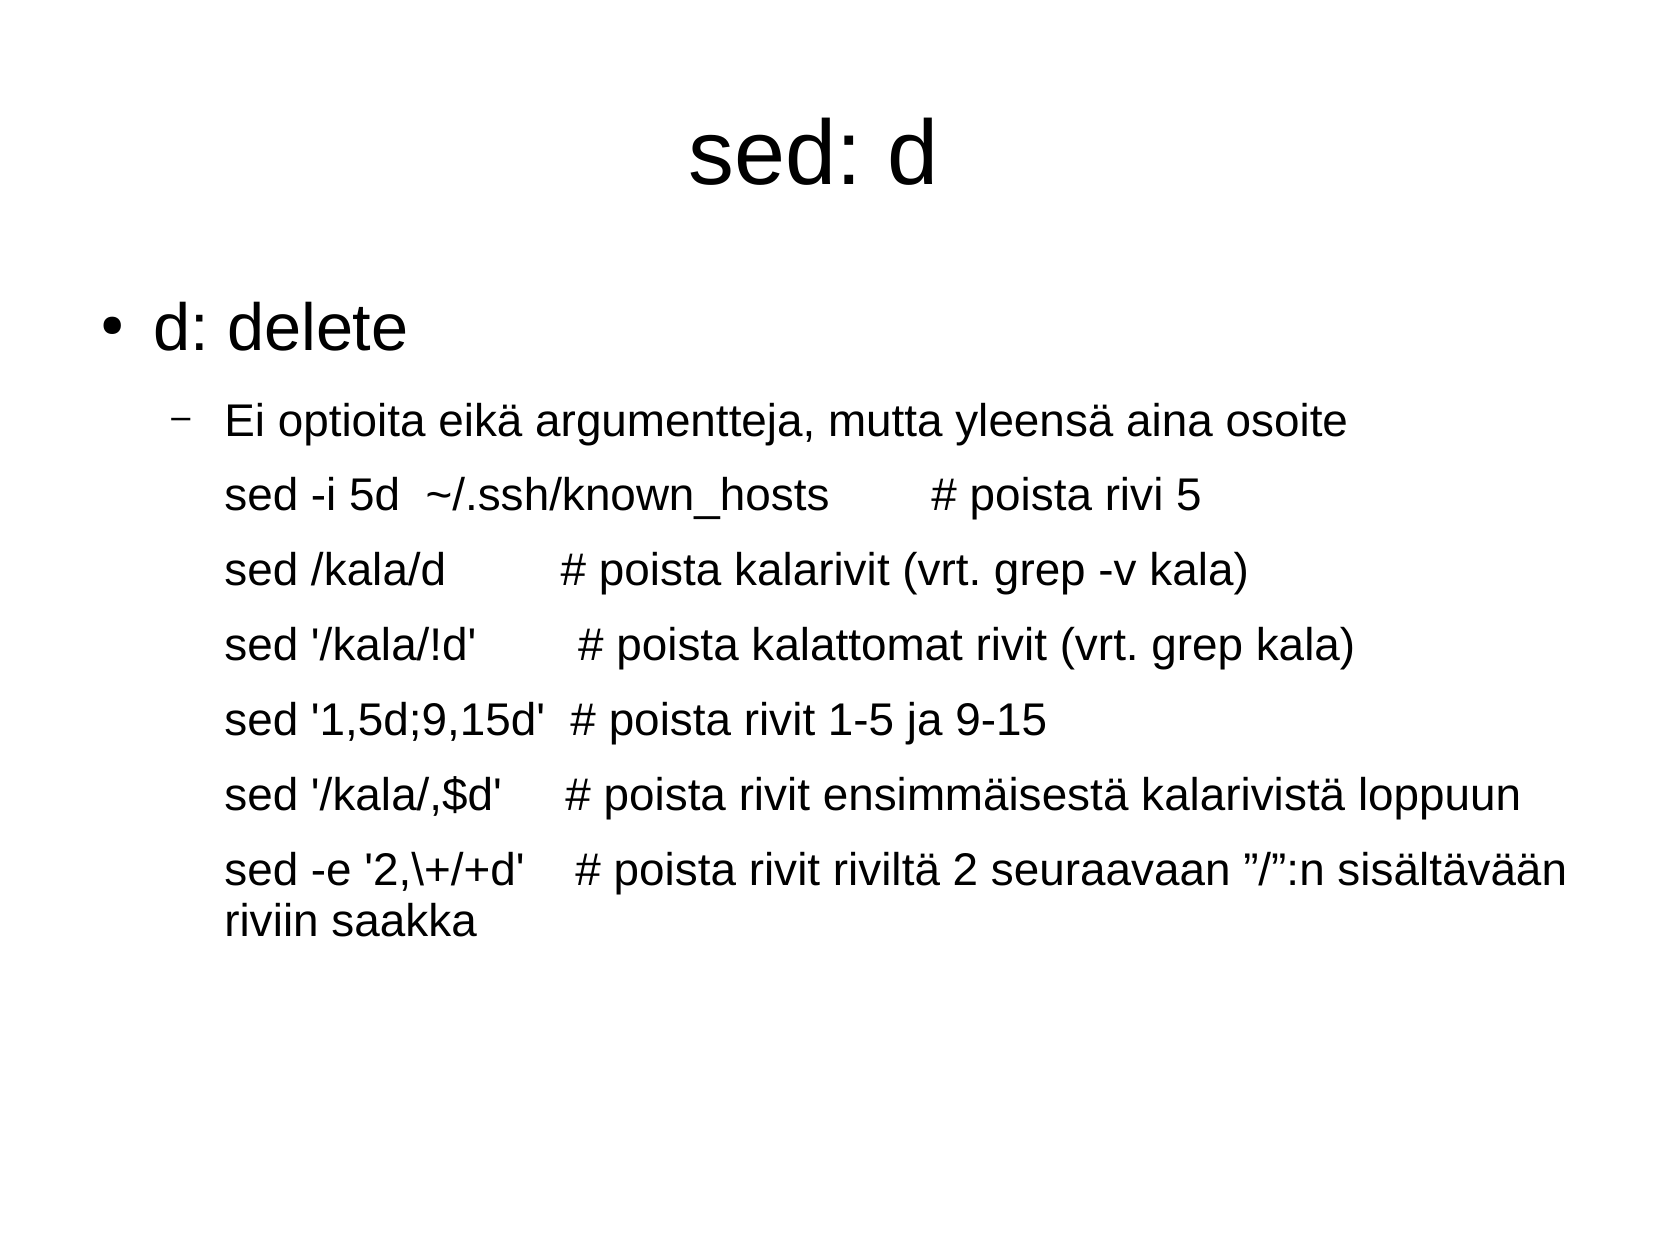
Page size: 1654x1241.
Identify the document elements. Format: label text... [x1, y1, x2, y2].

list d: delete Ei optioita eikä argumentteja, mutta yleensä aina osoite sed -i 5d ~/.ssh/known_hosts # poista rivi 5 sed /kala/d # poista kalarivit (vrt. grep -v kala) sed '/kala/!d' # poista kalattomat rivit (vrt. grep kala) sed '1,5d;9,15d' # poista rivit 1-5 ja 9-15 sed '/kala/,$d' # poista rivit ensimmäisestä kalarivistä loppuun sed -e '2,\+/+d' # poista rivit riviltä 2 seuraavaan ”/”:n sisältävään riviin saakka [82, 290, 1571, 1010]
title sed: d [82, 49, 1571, 257]
